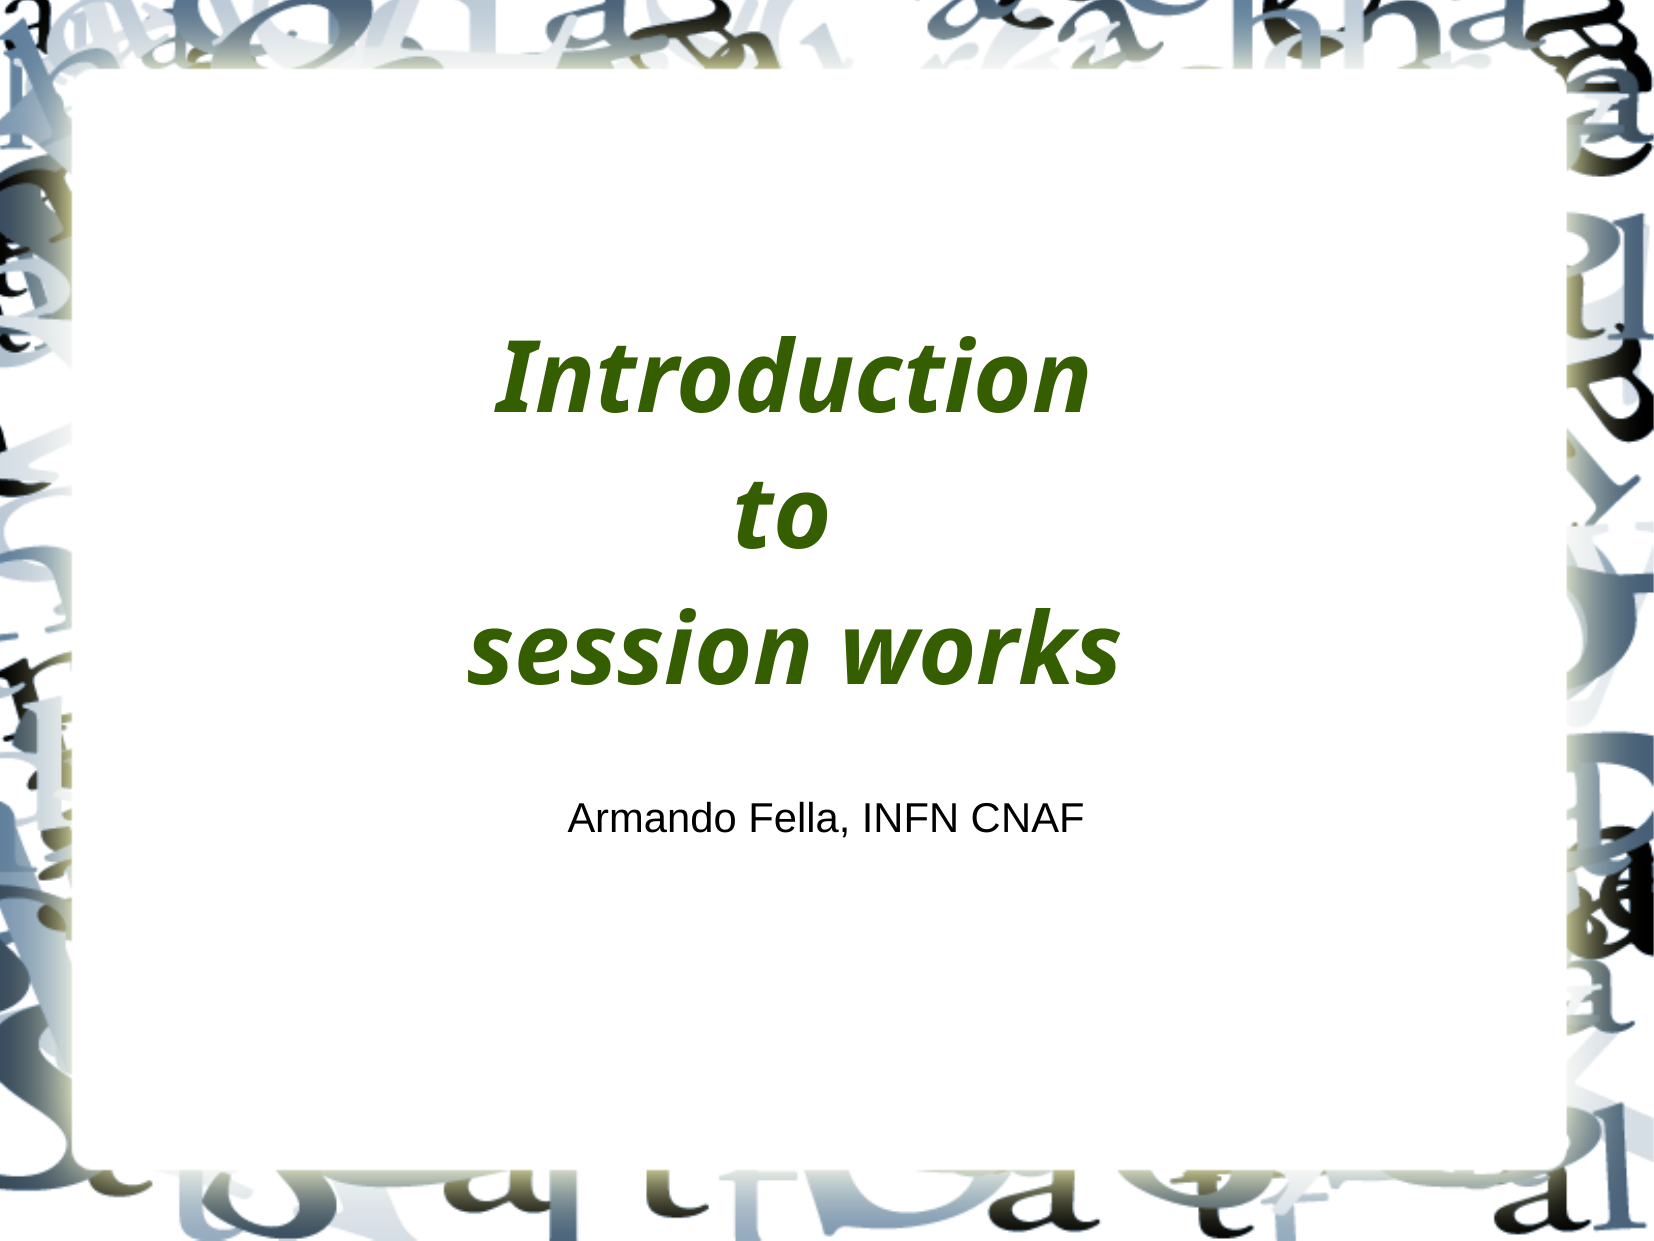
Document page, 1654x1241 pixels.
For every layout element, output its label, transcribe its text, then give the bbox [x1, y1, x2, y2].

text_box Armando Fella, INFN CNAF [552, 787, 1101, 863]
picture [0, 0, 1654, 1241]
text_box Introduction to session works [452, 297, 1201, 547]
